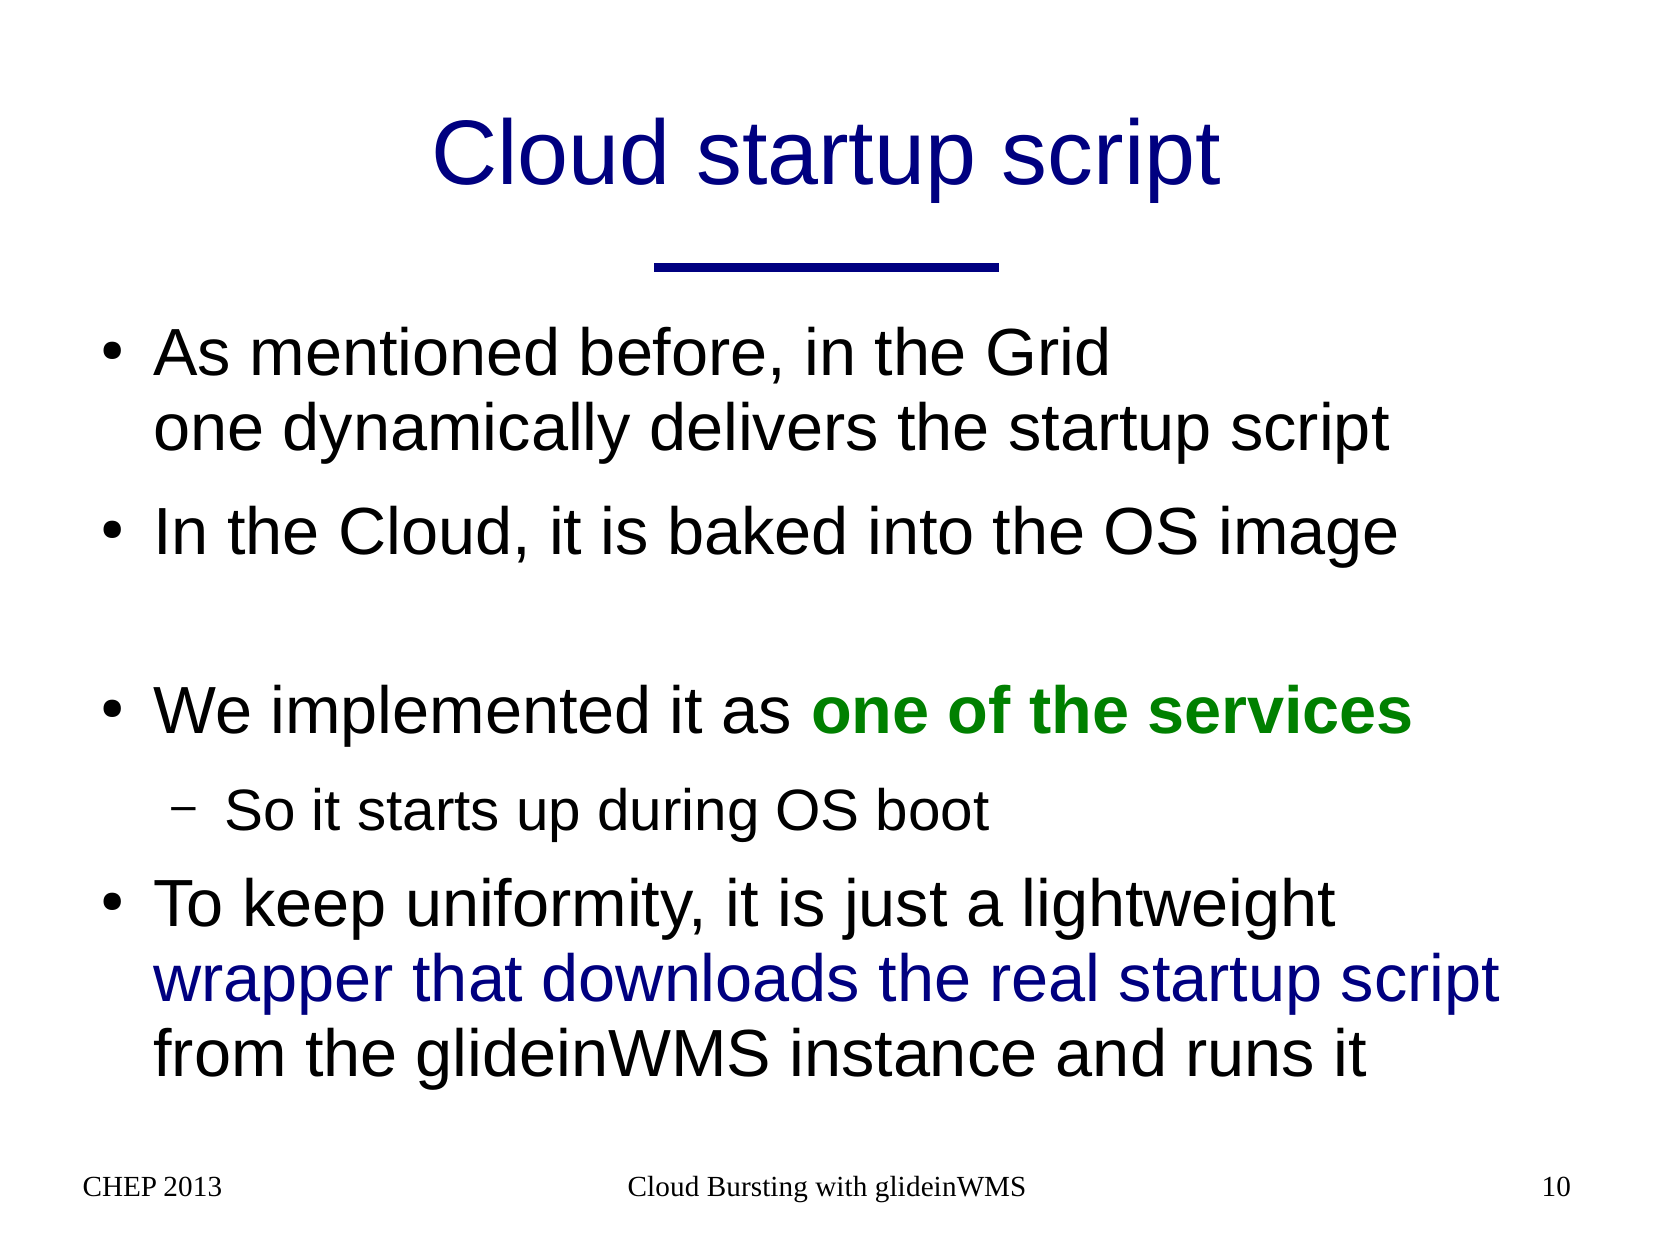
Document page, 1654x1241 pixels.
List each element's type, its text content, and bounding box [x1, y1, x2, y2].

title Cloud startup script [82, 49, 1571, 257]
list As mentioned before, in the Grid one dynamically delivers the startup script In the Cloud, it is baked into the OS image We implemented it as one of the services So it starts up during OS boot To keep uniformity, it is just a lightweight wrapper that downloads the real startup script from the glideinWMS instance and runs it [82, 315, 1538, 1141]
